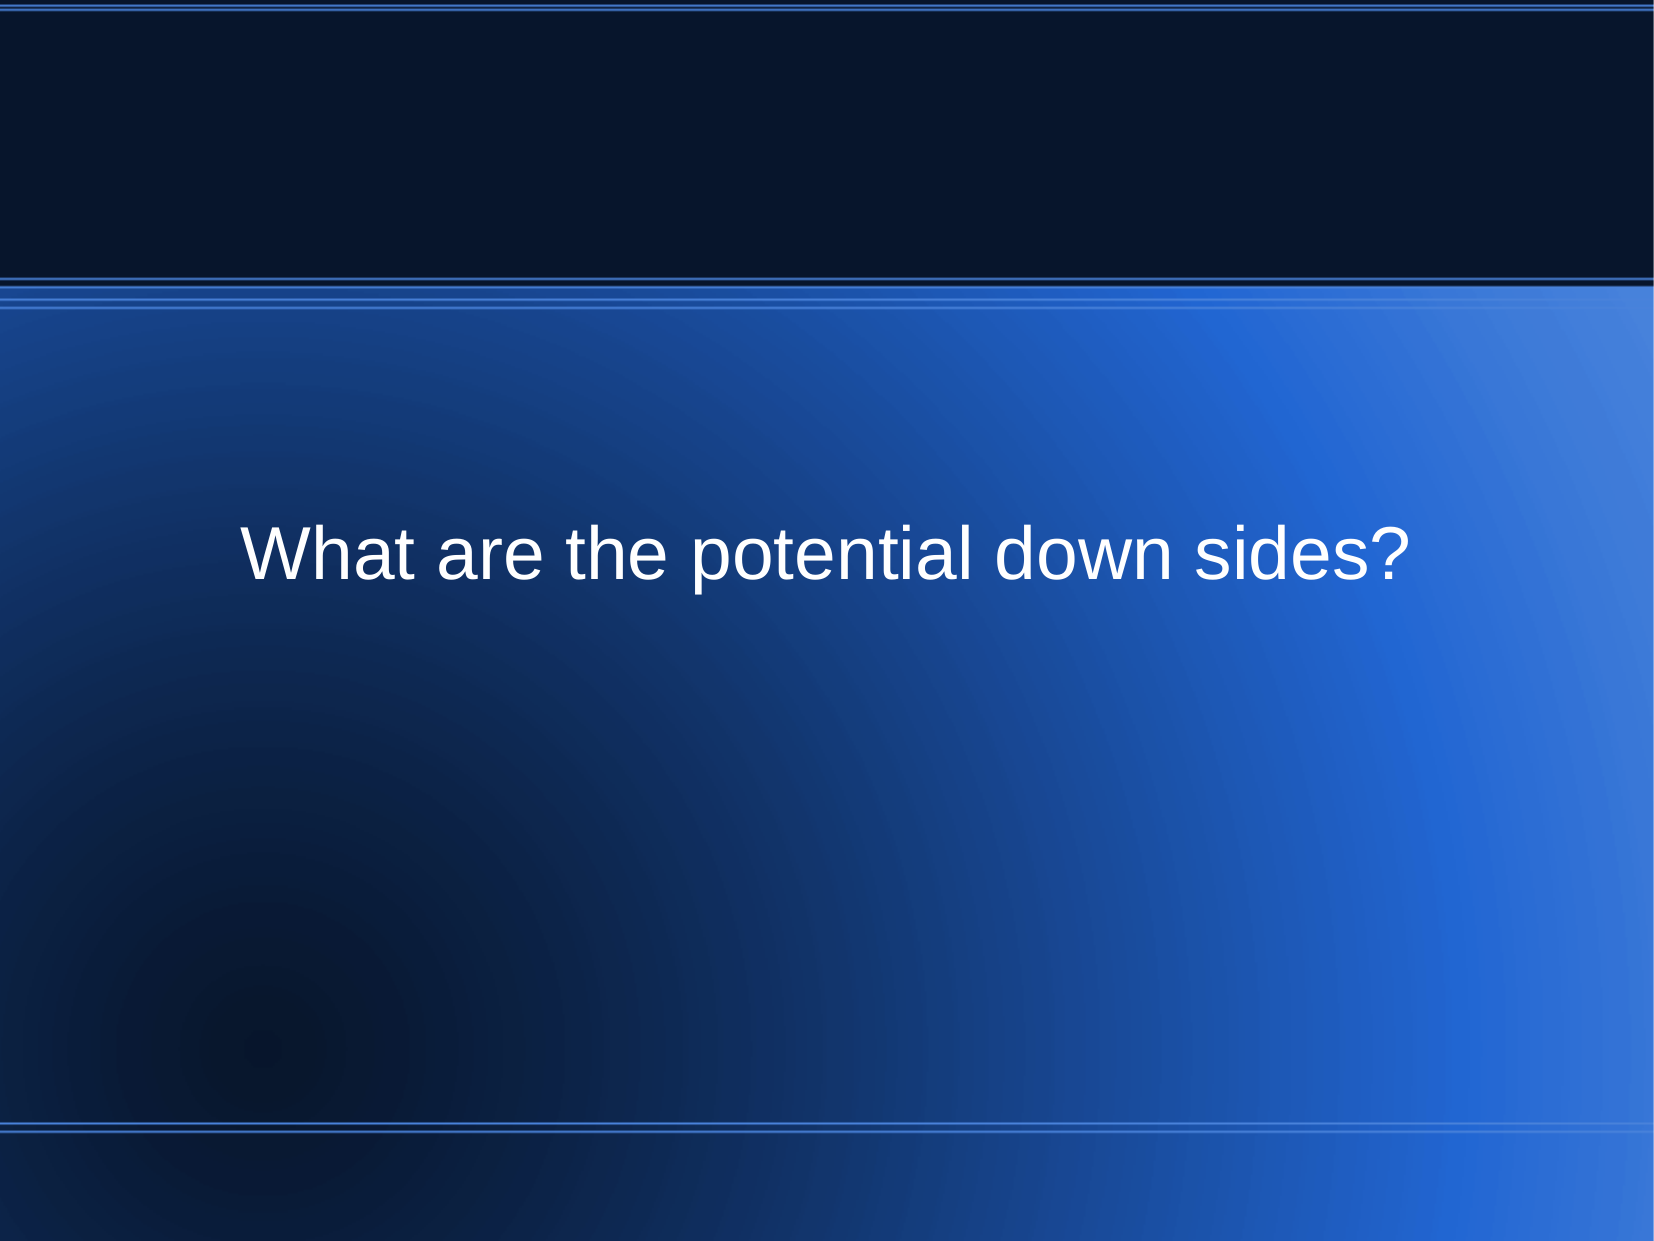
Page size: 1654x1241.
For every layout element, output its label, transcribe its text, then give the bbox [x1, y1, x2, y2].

picture [0, 0, 1654, 1241]
subtitle What are the potential down sides? [82, 56, 1571, 1050]
